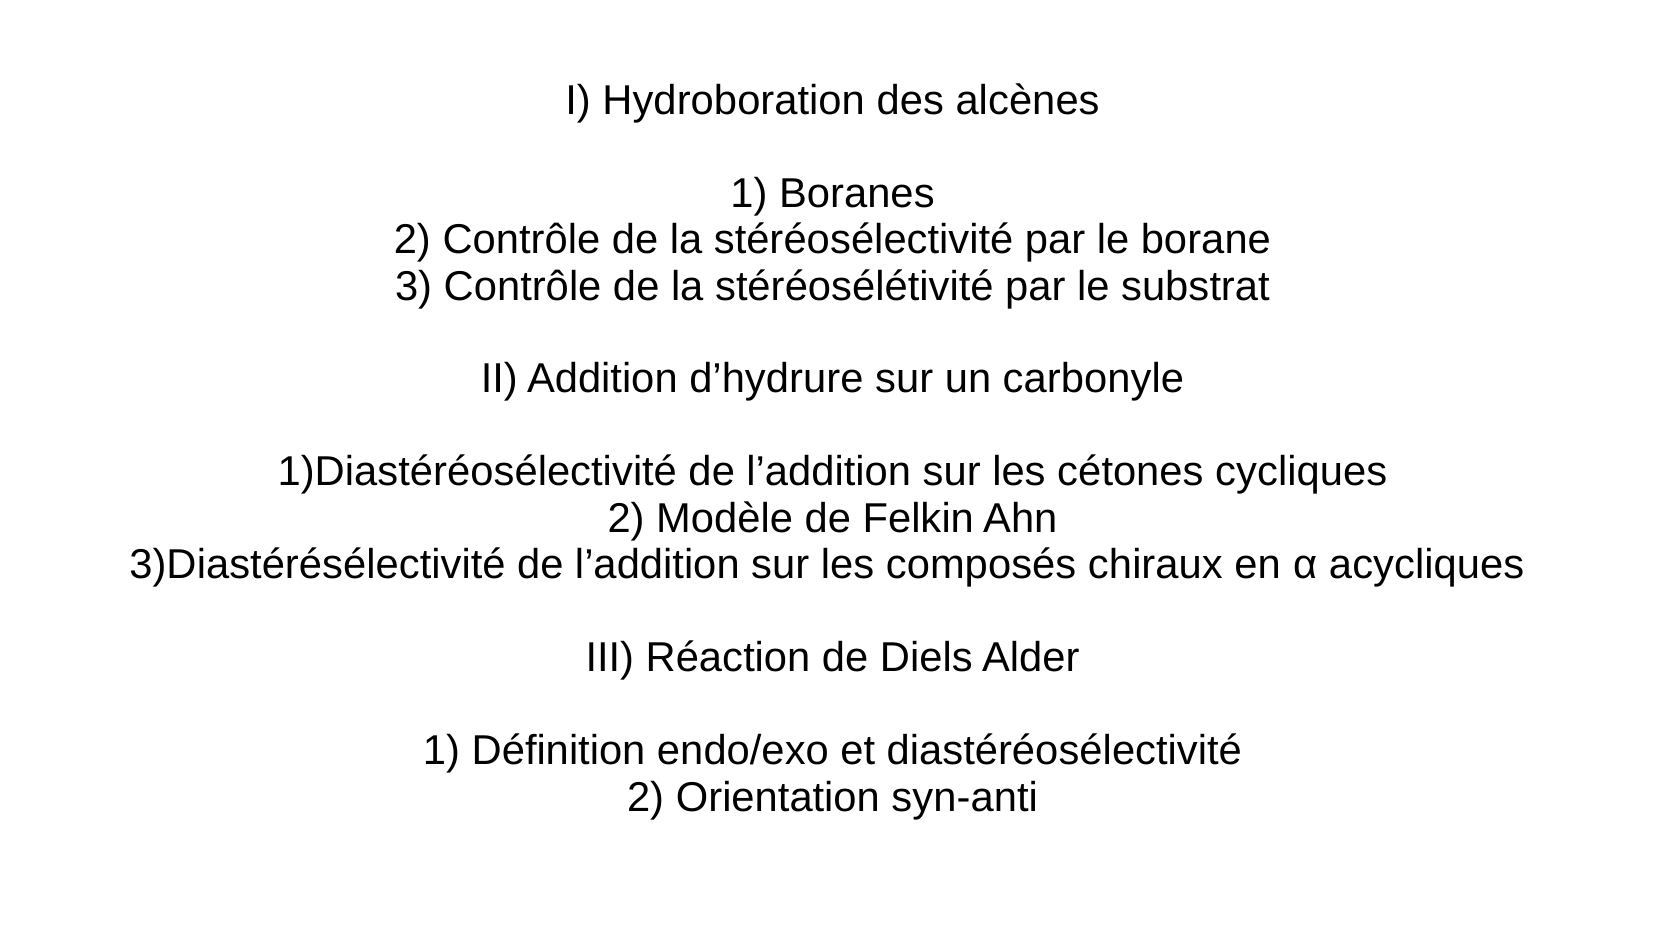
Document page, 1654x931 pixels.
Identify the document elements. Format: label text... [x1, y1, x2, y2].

text_box I) Hydroboration des alcènes 1) Boranes 2) Contrôle de la stéréosélectivité par le borane 3) Contrôle de la stéréosélétivité par le substrat II) Addition d’hydrure sur un carbonyle 1)Diastéréosélectivité de l’addition sur les cétones cycliques 2) Modèle de Felkin Ahn 3)Diastérésélectivité de l’addition sur les composés chiraux en α acycliques III) Réaction de Diels Alder 1) Définition endo/exo et diastéréosélectivité 2) Orientation syn-anti [82, 76, 1583, 931]
